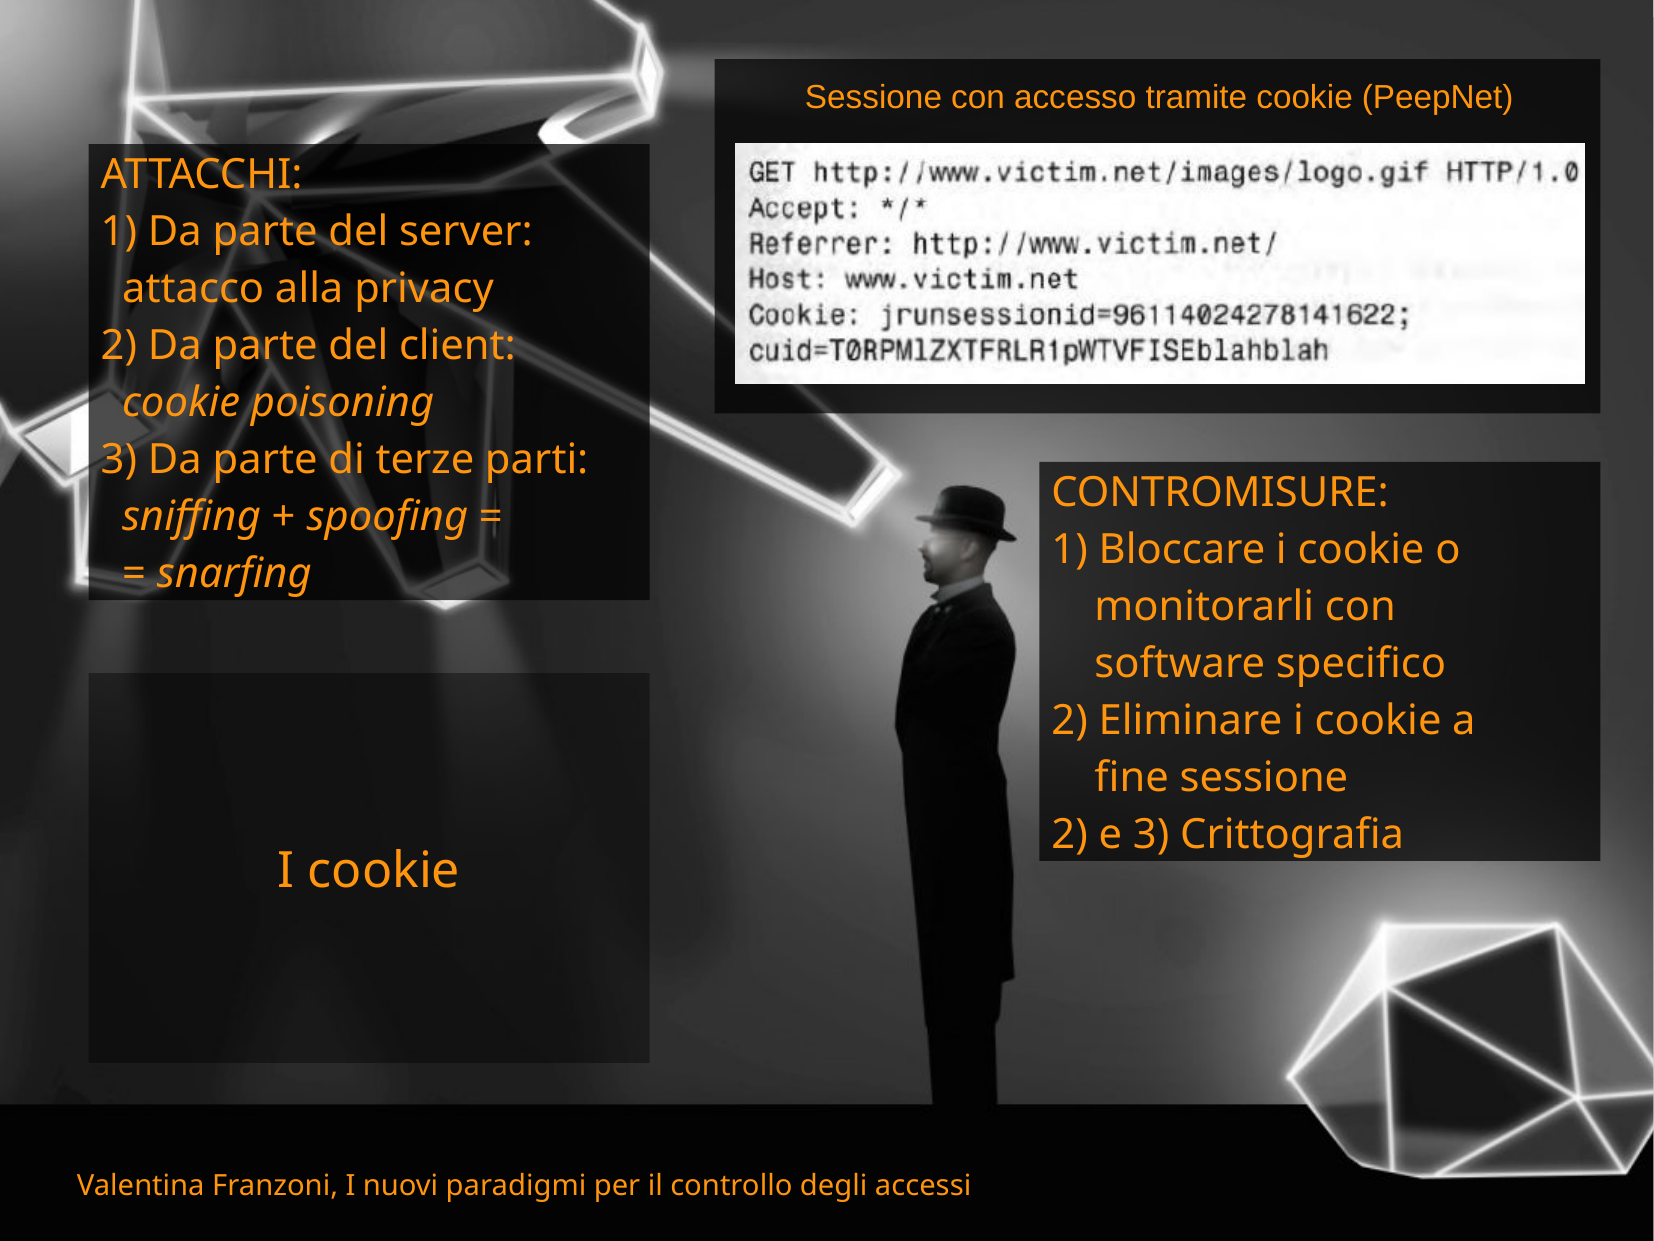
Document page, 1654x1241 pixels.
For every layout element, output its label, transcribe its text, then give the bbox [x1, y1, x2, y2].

title CONTROMISURE: 1) Bloccare i cookie o monitorarli con software specifico 2) Eliminare i cookie a fine sessione 2) e 3) Crittografia [1039, 466, 1601, 857]
title [714, 59, 1601, 414]
title ATTACCHI: 1) Da parte del server: attacco alla privacy 2) Da parte del client: cookie poisoning 3) Da parte di terze parti: sniffing + spoofing = = snarfing [88, 153, 650, 591]
title Valentina Franzoni, I nuovi paradigmi per il controllo degli accessi [76, 1139, 1465, 1229]
picture [0, 0, 1654, 1241]
title I cookie [88, 673, 650, 1063]
text_box Sessione con accesso tramite cookie (PeepNet) [790, 71, 1530, 124]
